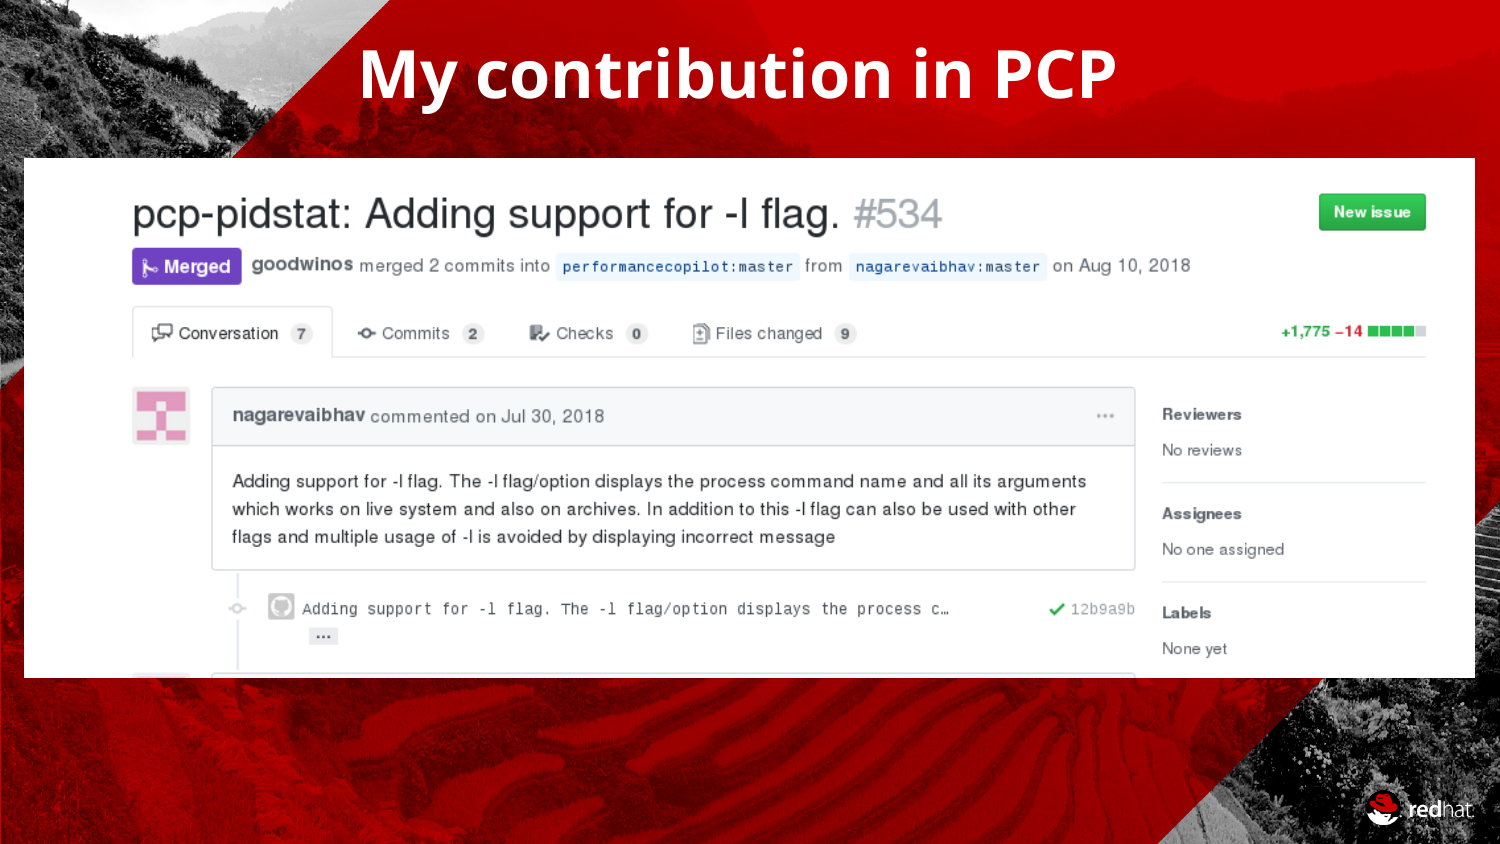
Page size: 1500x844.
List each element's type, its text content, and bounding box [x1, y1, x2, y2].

title My contribution in PCP [112, 10, 1365, 134]
picture [0, 0, 1500, 844]
